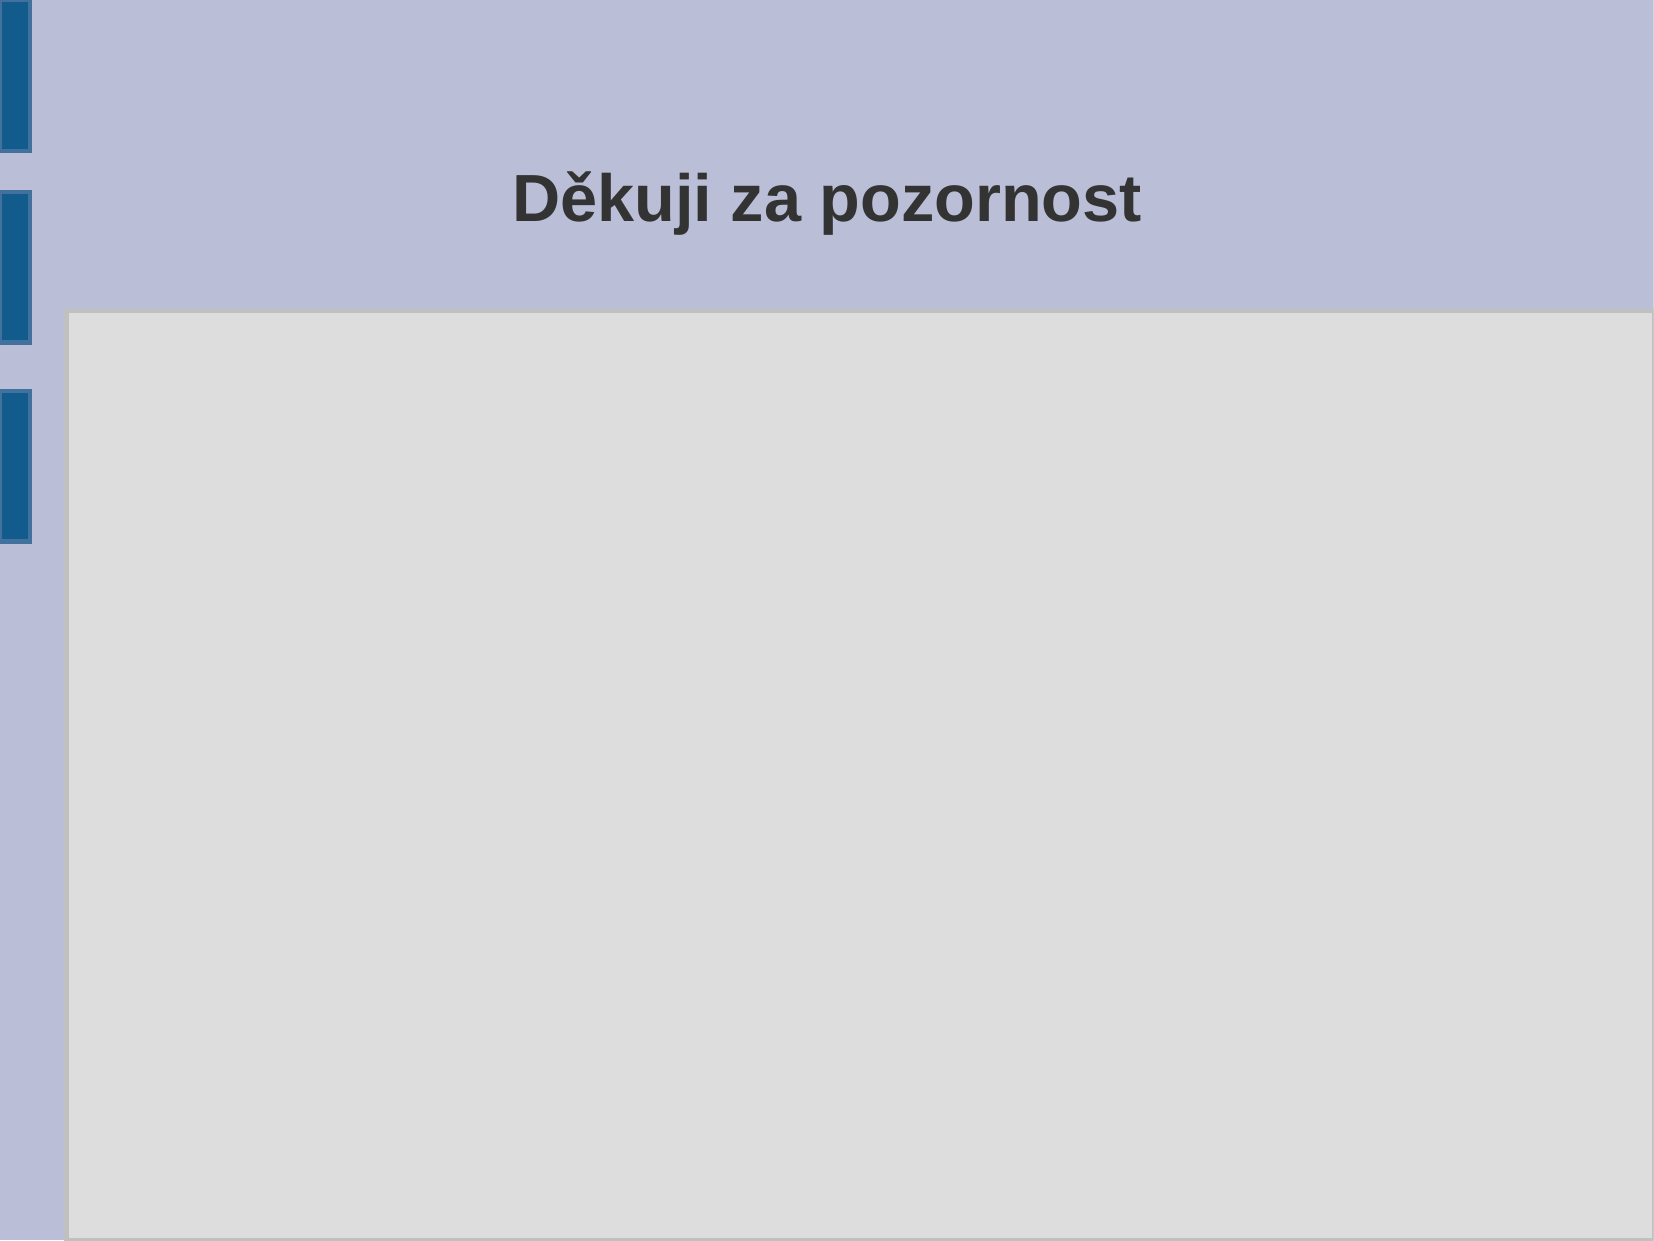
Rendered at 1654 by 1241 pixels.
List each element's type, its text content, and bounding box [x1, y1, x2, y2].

title Děkuji za pozornost [121, 91, 1534, 299]
